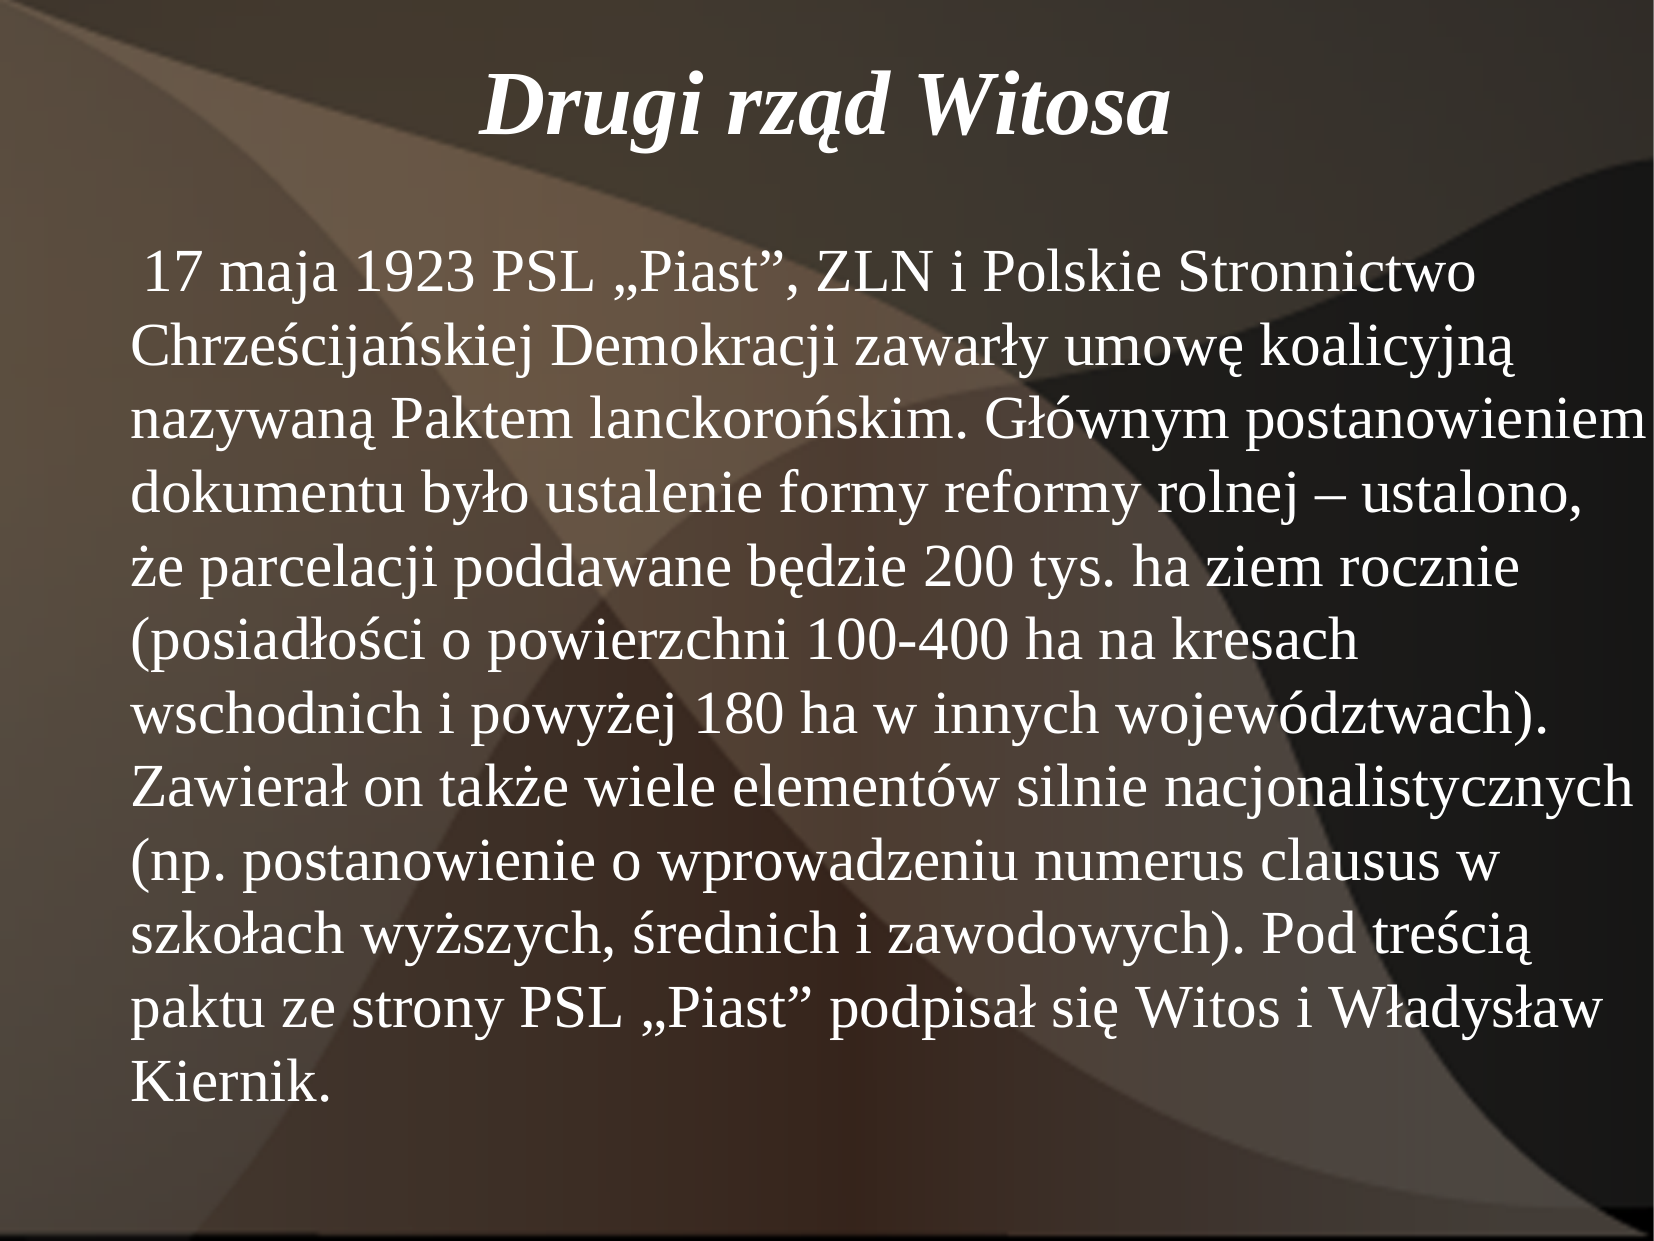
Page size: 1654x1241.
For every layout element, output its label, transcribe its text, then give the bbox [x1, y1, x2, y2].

list 17 maja 1923 PSL „Piast”, ZLN i Polskie Stronnictwo Chrześcijańskiej Demokracji zawarły umowę koalicyjną nazywaną Paktem lanckorońskim. Głównym postanowieniem dokumentu było ustalenie formy reformy rolnej – ustalono, że parcelacji poddawane będzie 200 tys. ha ziem rocznie (posiadłości o powierzchni 100-400 ha na kresach wschodnich i powyżej 180 ha w innych województwach). Zawierał on także wiele elementów silnie nacjonalistycznych (np. postanowienie o wprowadzeniu numerus clausus w szkołach wyższych, średnich i zawodowych). Pod treścią paktu ze strony PSL „Piast” podpisał się Witos i Władysław Kiernik. [0, 230, 1654, 1119]
title Drugi rząd Witosa [82, 35, 1571, 160]
